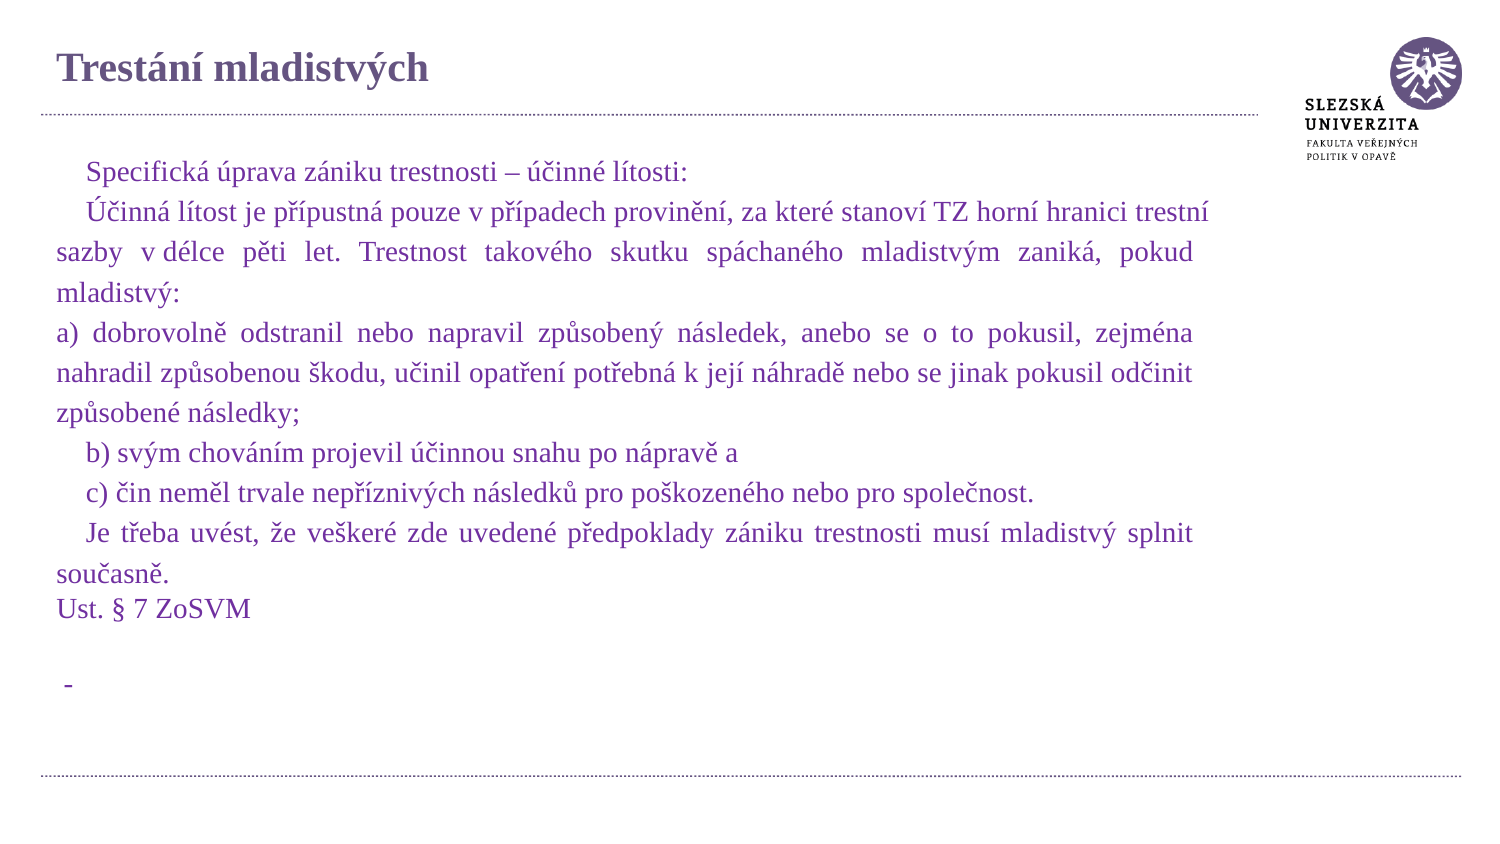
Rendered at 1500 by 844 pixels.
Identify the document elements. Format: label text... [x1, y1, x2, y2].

title Trestání mladistvých [41, 32, 1325, 116]
text_box Specifická úprava zániku trestnosti – účinné lítosti: Účinná lítost je přípustná pouze v případech provinění, za které stanoví TZ horní hranici trestní sazby v délce pěti let. Trestnost takového skutku spáchaného mladistvým zaniká, pokud mladistvý: a) dobrovolně odstranil nebo napravil způsobený následek, anebo se o to pokusil, zejména nahradil způsobenou škodu, učinil opatření potřebná k její náhradě nebo se jinak pokusil odčinit způsobené následky; b) svým chováním projevil účinnou snahu po nápravě a c) čin neměl trvale nepříznivých následků pro poškozeného nebo pro společnost. Je třeba uvést, že veškeré zde uvedené předpoklady zániku trestnosti musí mladistvý splnit současně. Ust. § 7 ZoSVM - [41, 139, 1226, 714]
